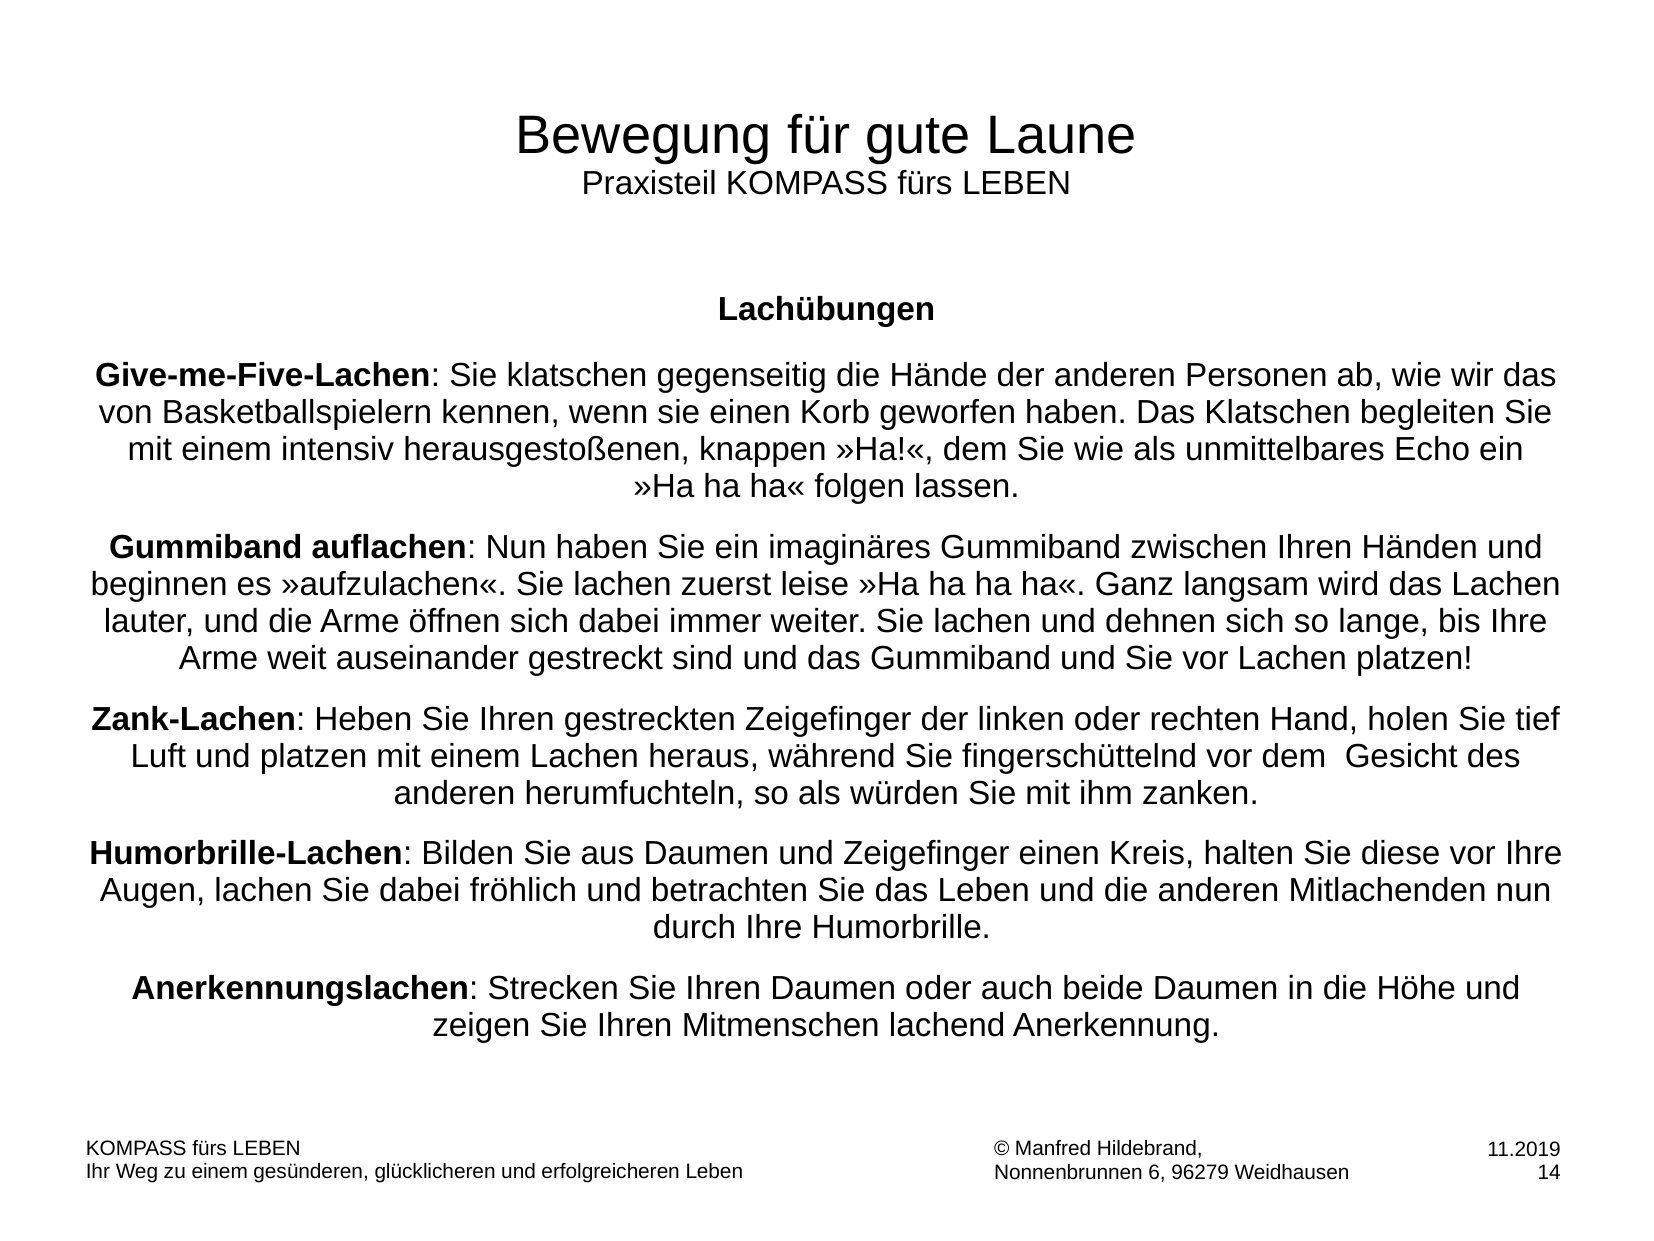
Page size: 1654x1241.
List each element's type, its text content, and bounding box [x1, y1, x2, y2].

text_box 11.2019 14 [1405, 1118, 1576, 1203]
title Bewegung für gute Laune Praxisteil KOMPASS fürs LEBEN [82, 49, 1571, 257]
text_box © Manfred Hildebrand, Nonnenbrunnen 6, 96279 Weidhausen [979, 1118, 1389, 1203]
text_box KOMPASS fürs LEBEN Ihr Weg zu einem gesünderen, glücklicheren und erfolgreicheren Leben [70, 1118, 964, 1202]
list Lachübungen Give-me-Five-Lachen: Sie klatschen gegenseitig die Hände der anderen Personen ab, wie wir das von Basketballspielern kennen, wenn sie einen Korb geworfen haben. Das Klatschen begleiten Sie mit einem intensiv herausgestoßenen, knappen »Ha!«, dem Sie wie als unmittelbares Echo ein »Ha ha ha« folgen lassen. Gummiband auflachen: Nun haben Sie ein imaginäres Gummiband zwischen Ihren Händen und beginnen es »aufzulachen«. Sie lachen zuerst leise »Ha ha ha ha«. Ganz langsam wird das Lachen lauter, und die Arme öffnen sich dabei immer weiter. Sie lachen und dehnen sich so lange, bis Ihre Arme weit auseinander gestreckt sind und das Gummiband und Sie vor Lachen platzen! Zank-Lachen: Heben Sie Ihren gestreckten Zeigefinger der linken oder rechten Hand, holen Sie tief Luft und platzen mit einem Lachen heraus, während Sie fingerschüttelnd vor dem Gesicht des anderen herumfuchteln, so als würden Sie mit ihm zanken. Humorbrille-Lachen: Bilden Sie aus Daumen und Zeigefinger einen Kreis, halten Sie diese vor Ihre Augen, lachen Sie dabei fröhlich und betrachten Sie das Leben und die anderen Mitlachenden nun durch Ihre Humorbrille. Anerkennungslachen: Strecken Sie Ihren Daumen oder auch beide Daumen in die Höhe und zeigen Sie Ihren Mitmenschen lachend Anerkennung. [82, 290, 1571, 1121]
